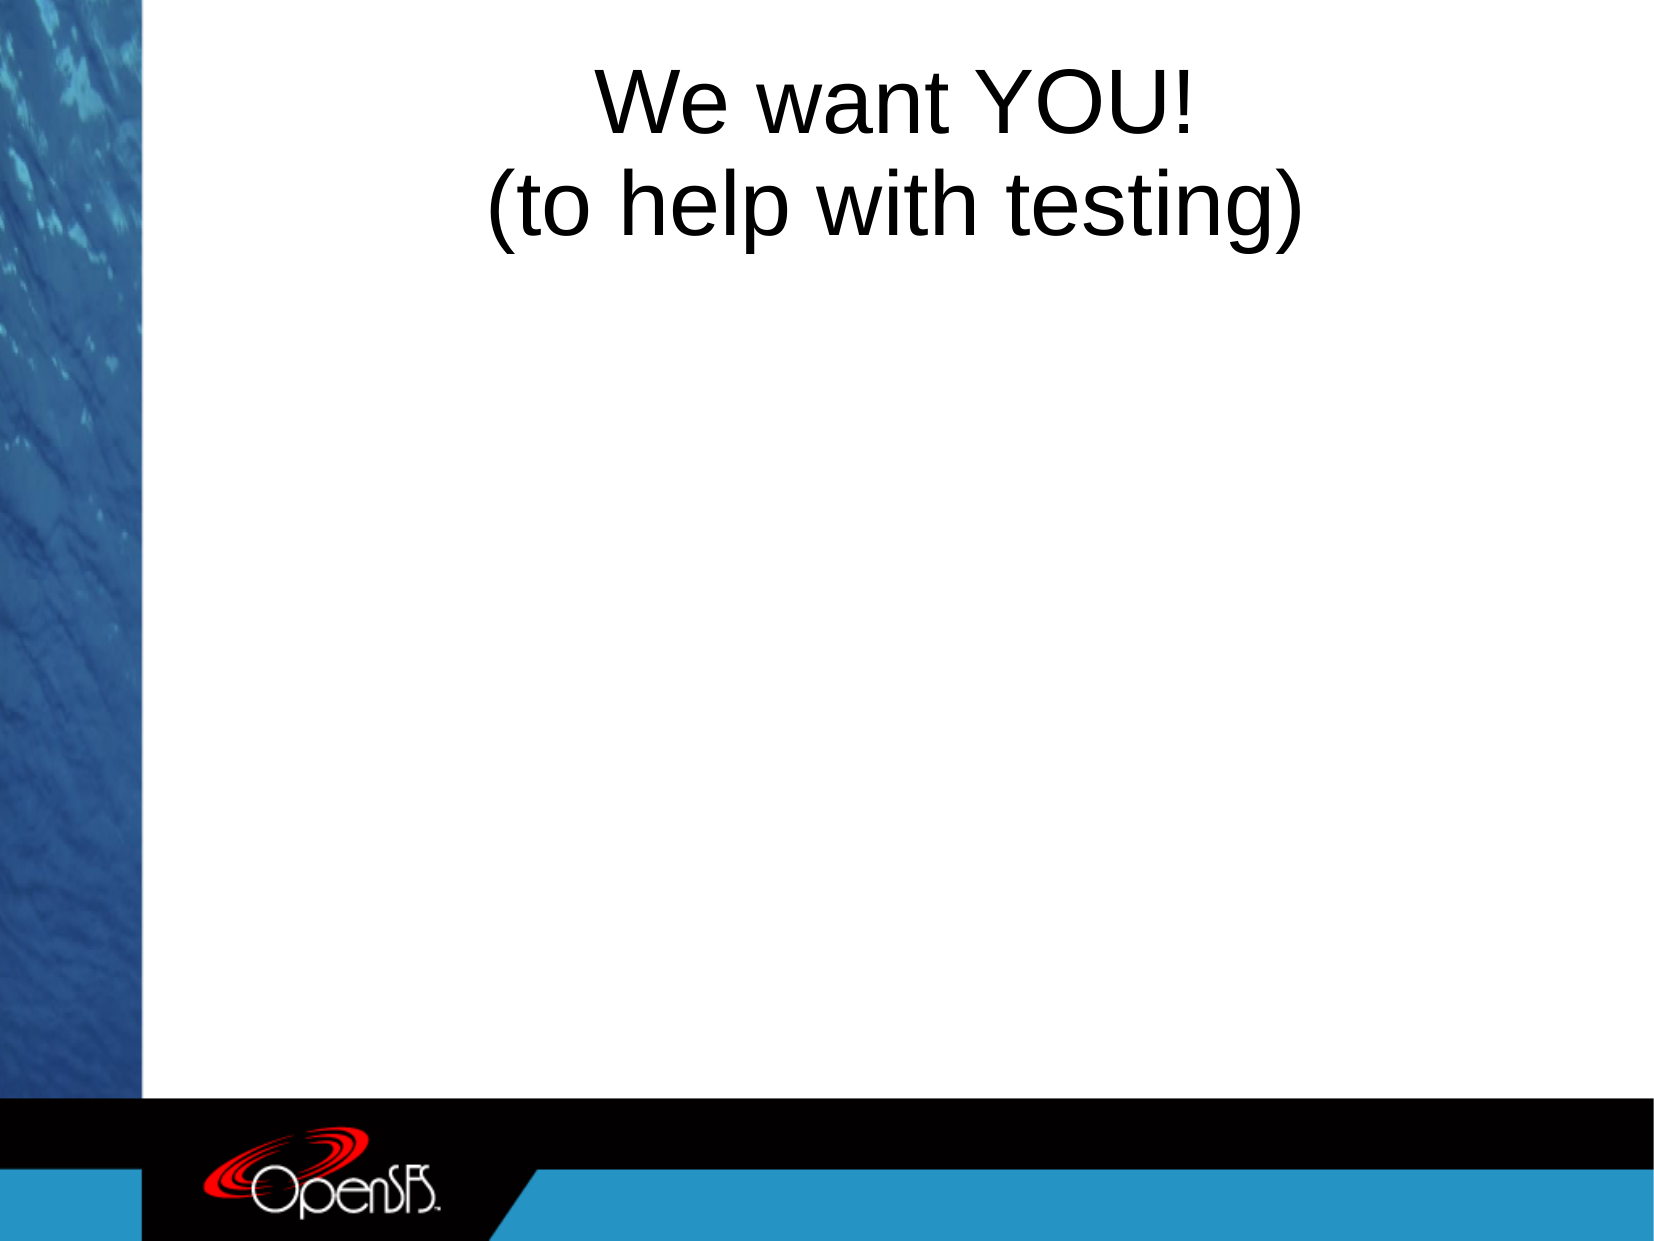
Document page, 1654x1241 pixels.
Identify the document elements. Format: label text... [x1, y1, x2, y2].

title We want YOU! (to help with testing) [163, 49, 1630, 257]
picture [0, 0, 1654, 1241]
